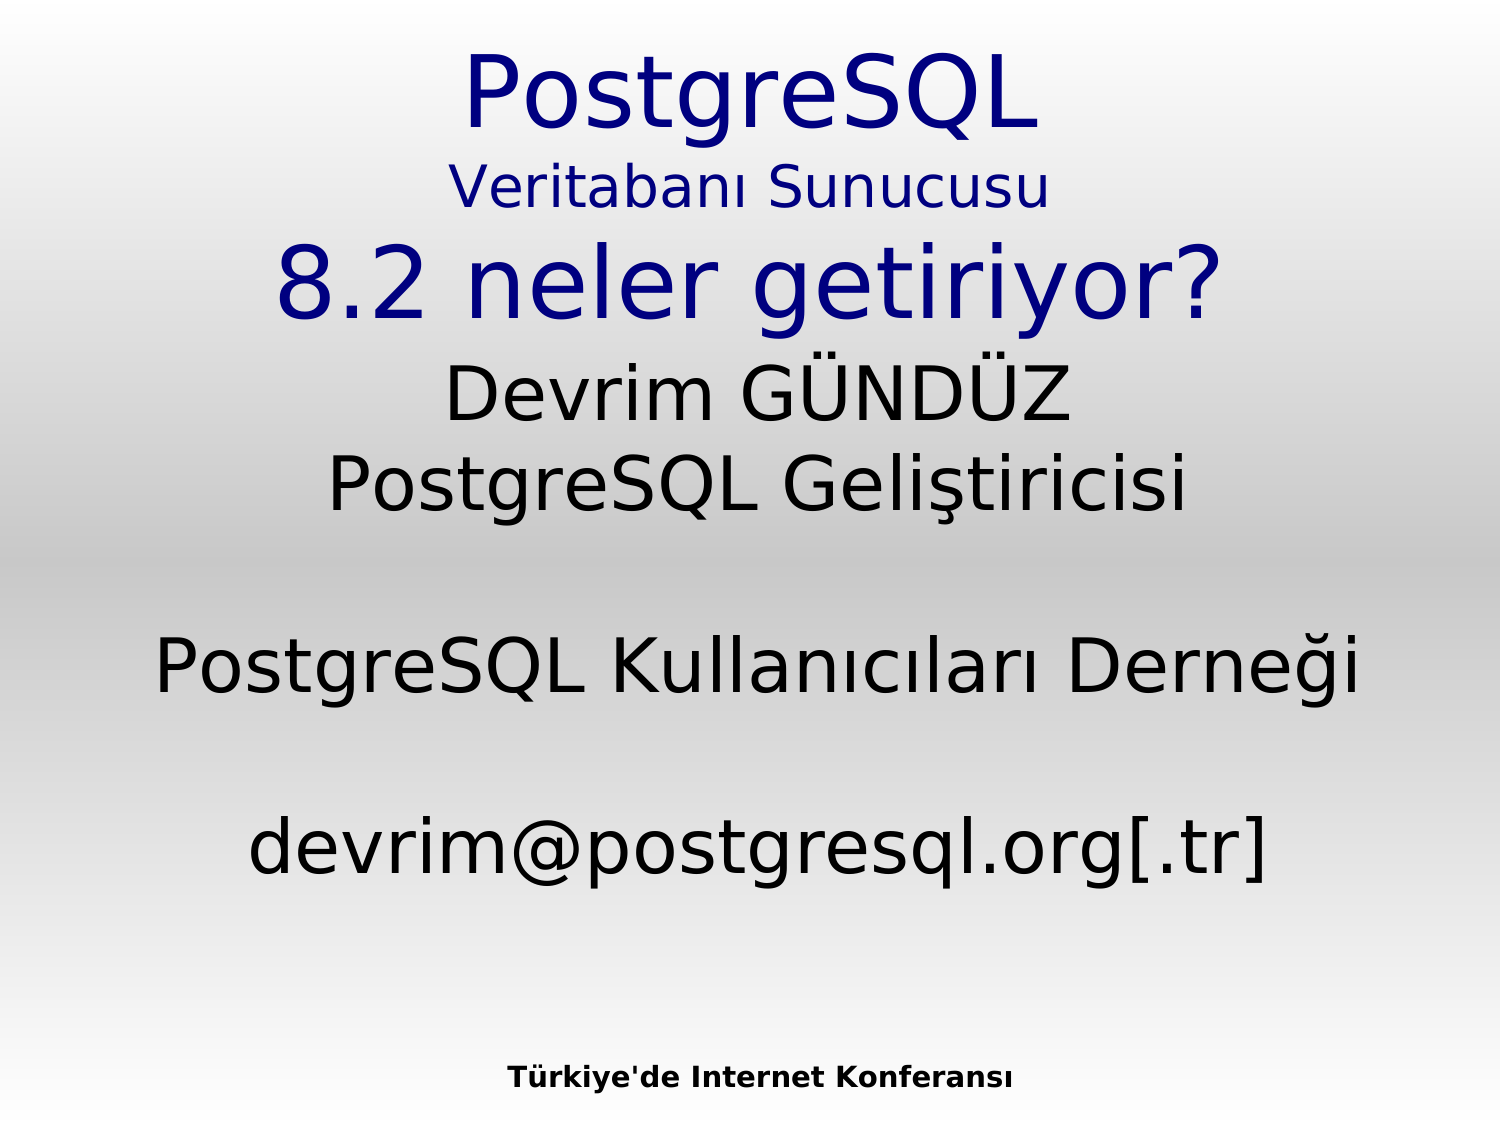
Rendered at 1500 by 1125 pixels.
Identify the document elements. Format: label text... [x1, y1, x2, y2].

text_box Devrim GÜNDÜZ PostgreSQL Geliştiricisi PostgreSQL Kullanıcıları Derneği devrim@postgresql.org[.tr] [153, 259, 1343, 892]
text_box PostgreSQL Veritabanı Sunucusu 8.2 neler getiriyor? [0, 29, 1500, 345]
